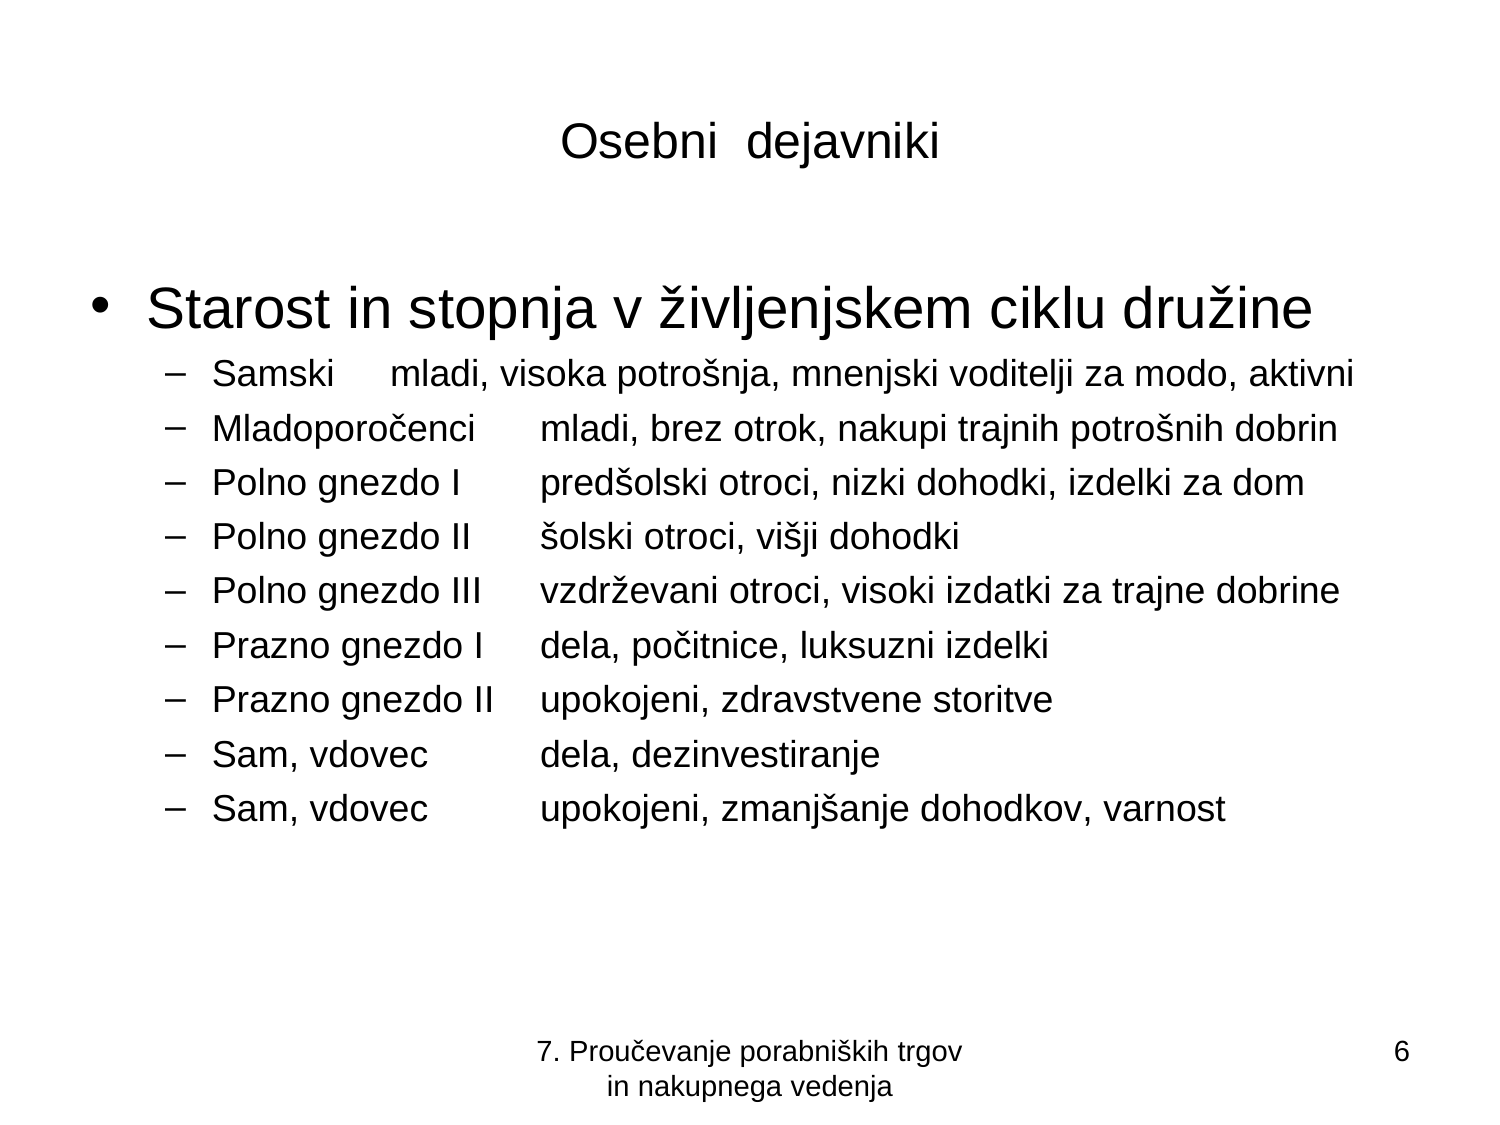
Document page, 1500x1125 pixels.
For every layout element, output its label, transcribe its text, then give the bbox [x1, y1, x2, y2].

text_box <number> [1074, 1024, 1426, 1103]
title Osebni dejavniki [75, 45, 1426, 233]
list Starost in stopnja v življenjskem ciklu družine Samski mladi, visoka potrošnja, mnenjski voditelji za modo, aktivni Mladoporočenci mladi, brez otrok, nakupi trajnih potrošnih dobrin Polno gnezdo I predšolski otroci, nizki dohodki, izdelki za dom Polno gnezdo II šolski otroci, višji dohodki Polno gnezdo III vzdrževani otroci, visoki izdatki za trajne dobrine Prazno gnezdo I dela, počitnice, luksuzni izdelki Prazno gnezdo II upokojeni, zdravstvene storitve Sam, vdovec dela, dezinvestiranje Sam, vdovec upokojeni, zmanjšanje dohodkov, varnost [75, 262, 1426, 1006]
text_box 7. Proučevanje porabniških trgov in nakupnega vedenja [512, 1024, 988, 1103]
